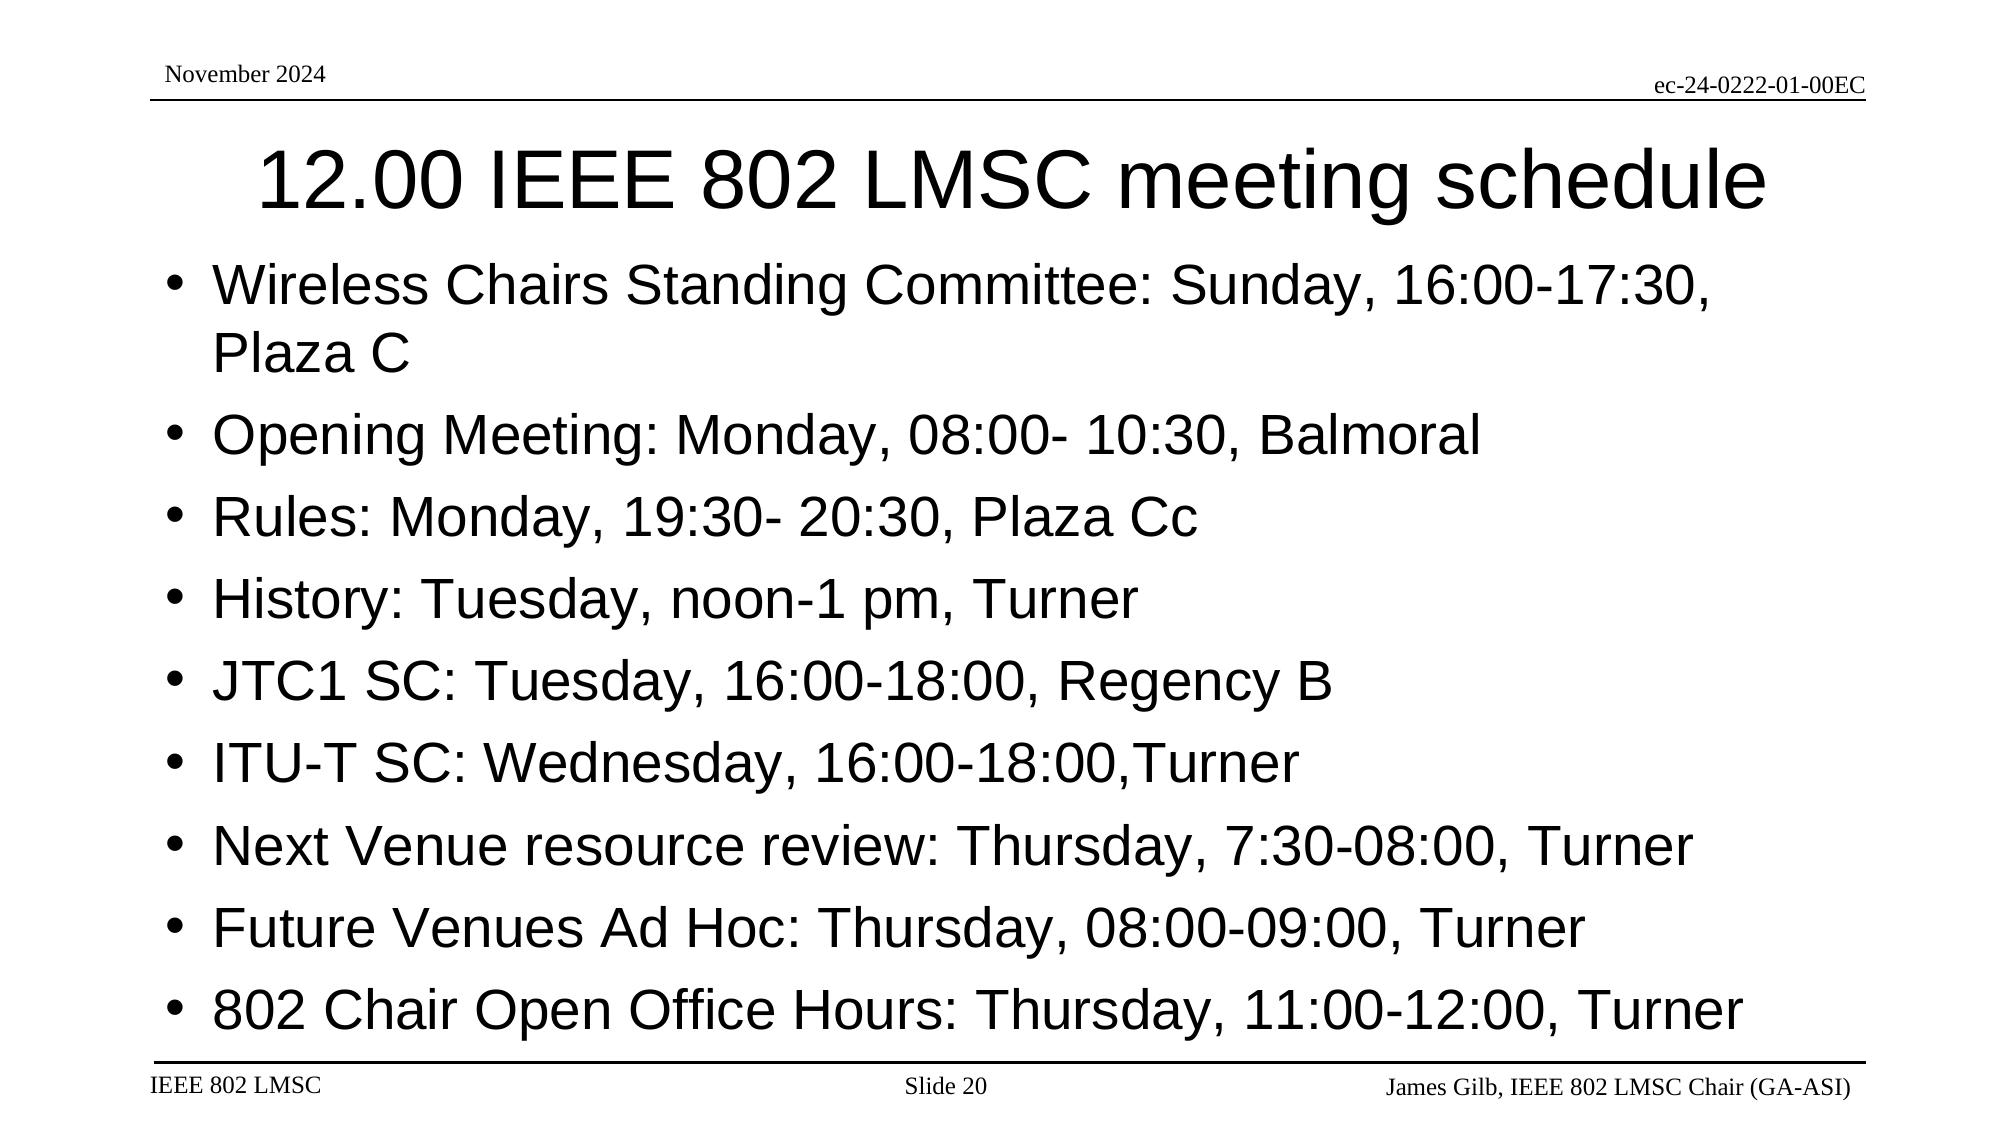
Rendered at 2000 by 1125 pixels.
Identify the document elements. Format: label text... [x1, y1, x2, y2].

title 12.00 IEEE 802 LMSC meeting schedule [149, 112, 1900, 238]
list Wireless Chairs Standing Committee: Sunday, 16:00-17:30, Plaza C Opening Meeting: Monday, 08:00- 10:30, Balmoral Rules: Monday, 19:30- 20:30, Plaza Cc History: Tuesday, noon-1 pm, Turner JTC1 SC: Tuesday, 16:00-18:00, Regency B ITU-T SC: Wednesday, 16:00-18:00,Turner Next Venue resource review: Thursday, 7:30-08:00, Turner Future Venues Ad Hoc: Thursday, 08:00-09:00, Turner 802 Chair Open Office Hours: Thursday, 11:00-12:00, Turner [150, 239, 1900, 1051]
